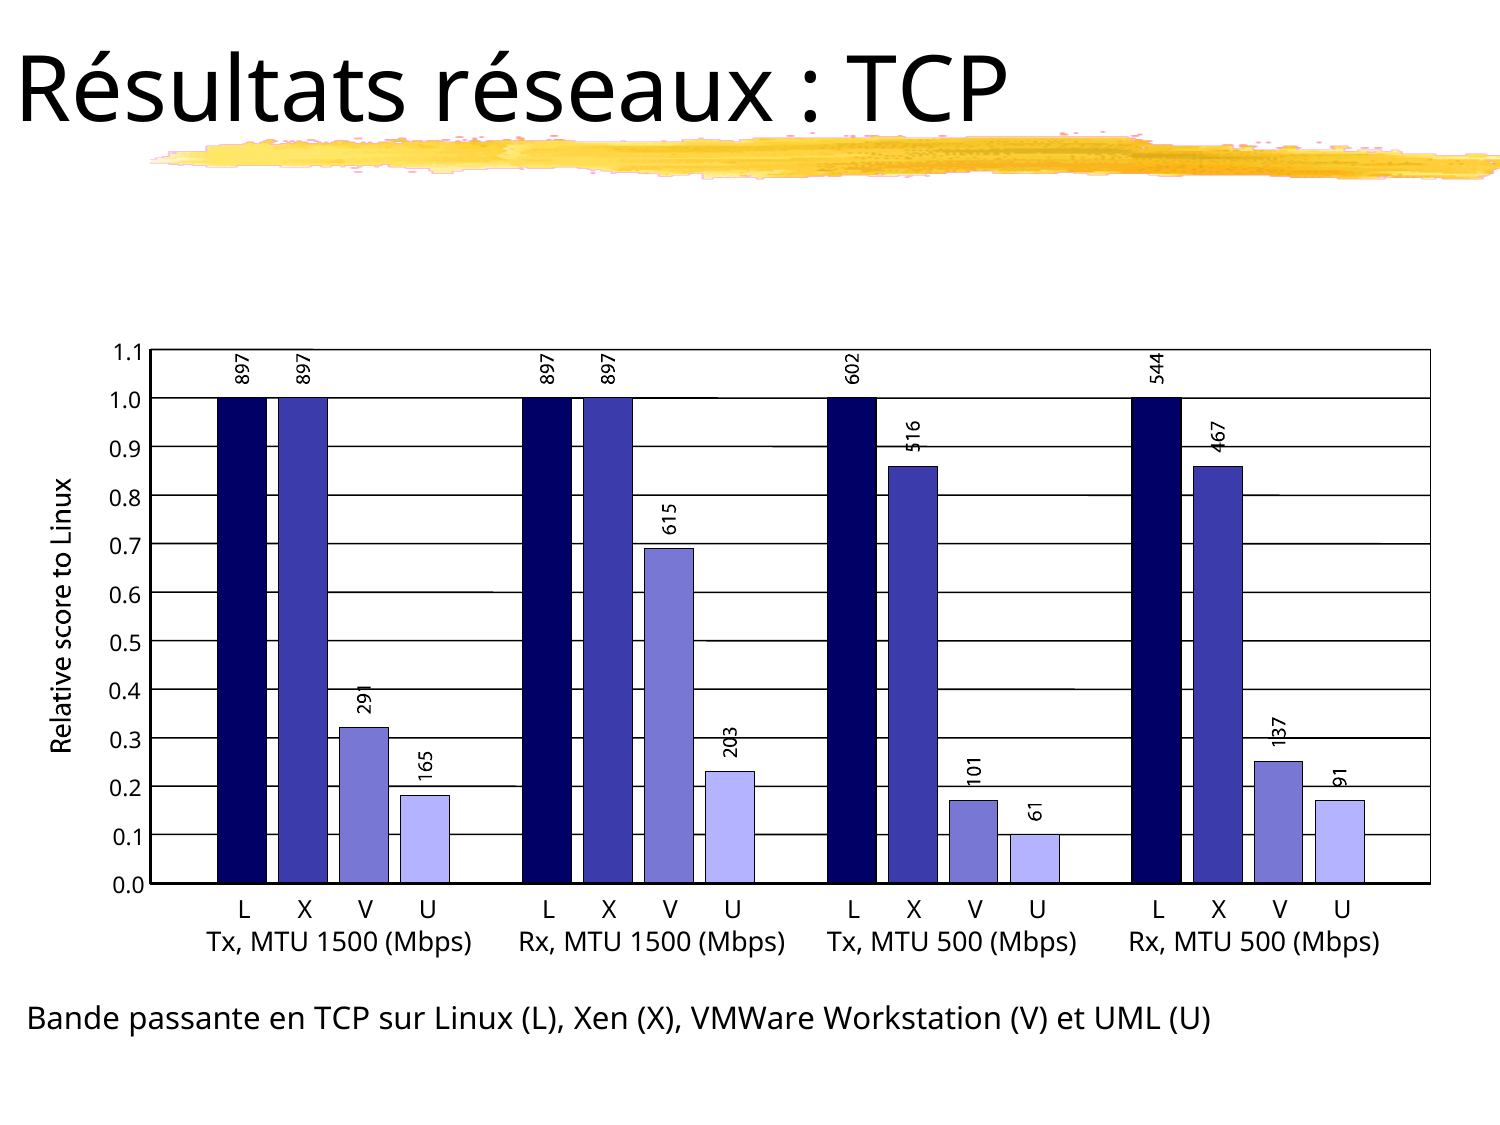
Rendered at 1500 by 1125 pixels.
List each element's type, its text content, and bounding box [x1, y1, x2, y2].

text_box [540, 353, 554, 363]
text_box [1332, 770, 1347, 775]
text_box [1149, 353, 1164, 374]
text_box [55, 552, 71, 567]
text_box [55, 585, 71, 598]
text_box [601, 375, 615, 384]
text_box Rx, MTU 500 (Mbps) [1128, 923, 1381, 956]
text_box X [906, 892, 924, 923]
text_box [357, 686, 371, 692]
text_box X [297, 892, 315, 923]
text_box [296, 353, 310, 363]
text_box [1010, 834, 1060, 882]
text_box [339, 727, 389, 882]
text_box L [542, 892, 557, 923]
text_box L [847, 892, 861, 923]
text_box [50, 738, 71, 752]
text_box 0.5 [109, 626, 142, 655]
text_box [1027, 811, 1042, 821]
text_box [888, 466, 938, 882]
text_box 0.7 [109, 530, 141, 558]
picture [150, 150, 1500, 190]
text_box [55, 657, 71, 671]
text_box [905, 421, 920, 431]
text_box [540, 364, 555, 374]
text_box 0.6 [108, 578, 141, 607]
text_box [55, 609, 71, 624]
text_box [1210, 431, 1225, 453]
text_box [662, 504, 677, 513]
text_box L [1151, 892, 1166, 923]
text_box [55, 639, 71, 649]
text_box [1149, 375, 1164, 384]
text_box [418, 751, 433, 761]
text_box [55, 599, 71, 607]
text_box 0.9 [108, 433, 141, 461]
text_box [662, 517, 676, 523]
text_box [55, 510, 71, 523]
text_box [1210, 421, 1225, 431]
text_box U [418, 892, 437, 923]
text_box X [1211, 892, 1229, 923]
text_box [52, 568, 71, 578]
text_box [235, 375, 250, 384]
text_box 0.4 [108, 675, 141, 703]
text_box [235, 364, 250, 374]
text_box [55, 625, 71, 638]
text_box U [723, 892, 742, 923]
text_box 0.3 [109, 723, 142, 752]
text_box [296, 375, 310, 384]
text_box [1332, 777, 1347, 787]
text_box [1193, 466, 1243, 882]
text_box [55, 703, 71, 716]
text_box 1.0 [108, 384, 141, 412]
title Résultats réseaux : TCP [0, 5, 1500, 150]
text_box [966, 766, 981, 776]
text_box [418, 775, 432, 781]
text_box [56, 687, 71, 691]
text_box [723, 748, 737, 758]
text_box [235, 353, 249, 363]
text_box [50, 532, 71, 544]
text_box [522, 397, 572, 882]
text_box [540, 375, 555, 384]
text_box [905, 435, 920, 440]
text_box V [967, 892, 985, 923]
text_box X [601, 892, 619, 923]
text_box Bande passante en TCP sur Linux (L), Xen (X), VMWare Workstation (V) et UML (U) [18, 995, 1500, 1062]
text_box U [1333, 892, 1352, 923]
text_box 0.2 [109, 772, 141, 801]
text_box [662, 525, 677, 535]
text_box [967, 759, 981, 764]
text_box L [237, 892, 252, 923]
text_box V [358, 892, 375, 923]
text_box 0.0 [112, 869, 145, 898]
text_box [583, 397, 633, 882]
text_box 1.1 [112, 335, 145, 364]
text_box [1271, 728, 1286, 738]
text_box [723, 727, 737, 736]
text_box [644, 548, 694, 882]
text_box [217, 397, 267, 882]
text_box [1254, 761, 1303, 882]
text_box V [1272, 892, 1290, 923]
text_box [601, 364, 615, 374]
text_box [827, 397, 877, 882]
text_box [418, 761, 433, 772]
text_box [400, 795, 450, 882]
text_box [52, 693, 71, 702]
text_box [357, 705, 371, 714]
text_box 0.1 [112, 821, 145, 849]
text_box [56, 493, 71, 507]
text_box [601, 353, 615, 363]
text_box [296, 364, 310, 374]
text_box Tx, MTU 1500 (Mbps) [206, 923, 471, 956]
text_box [1027, 804, 1042, 809]
text_box [55, 724, 71, 738]
text_box [723, 737, 737, 747]
text_box [905, 443, 920, 452]
text_box 0.8 [108, 481, 141, 510]
text_box Rx, MTU 1500 (Mbps) [518, 923, 786, 956]
text_box [949, 800, 998, 882]
text_box U [1028, 892, 1047, 923]
text_box [1272, 717, 1286, 726]
text_box [845, 364, 860, 384]
text_box [967, 780, 981, 786]
text_box [845, 353, 859, 363]
text_box [49, 718, 71, 722]
text_box V [663, 892, 680, 923]
text_box [56, 671, 71, 686]
text_box [56, 478, 71, 492]
text_box [1315, 800, 1365, 882]
text_box [1132, 397, 1181, 882]
text_box Tx, MTU 500 (Mbps) [826, 923, 1077, 956]
text_box [56, 526, 71, 530]
text_box [1272, 741, 1286, 747]
text_box [705, 771, 755, 882]
text_box [357, 693, 372, 703]
text_box [278, 397, 328, 882]
